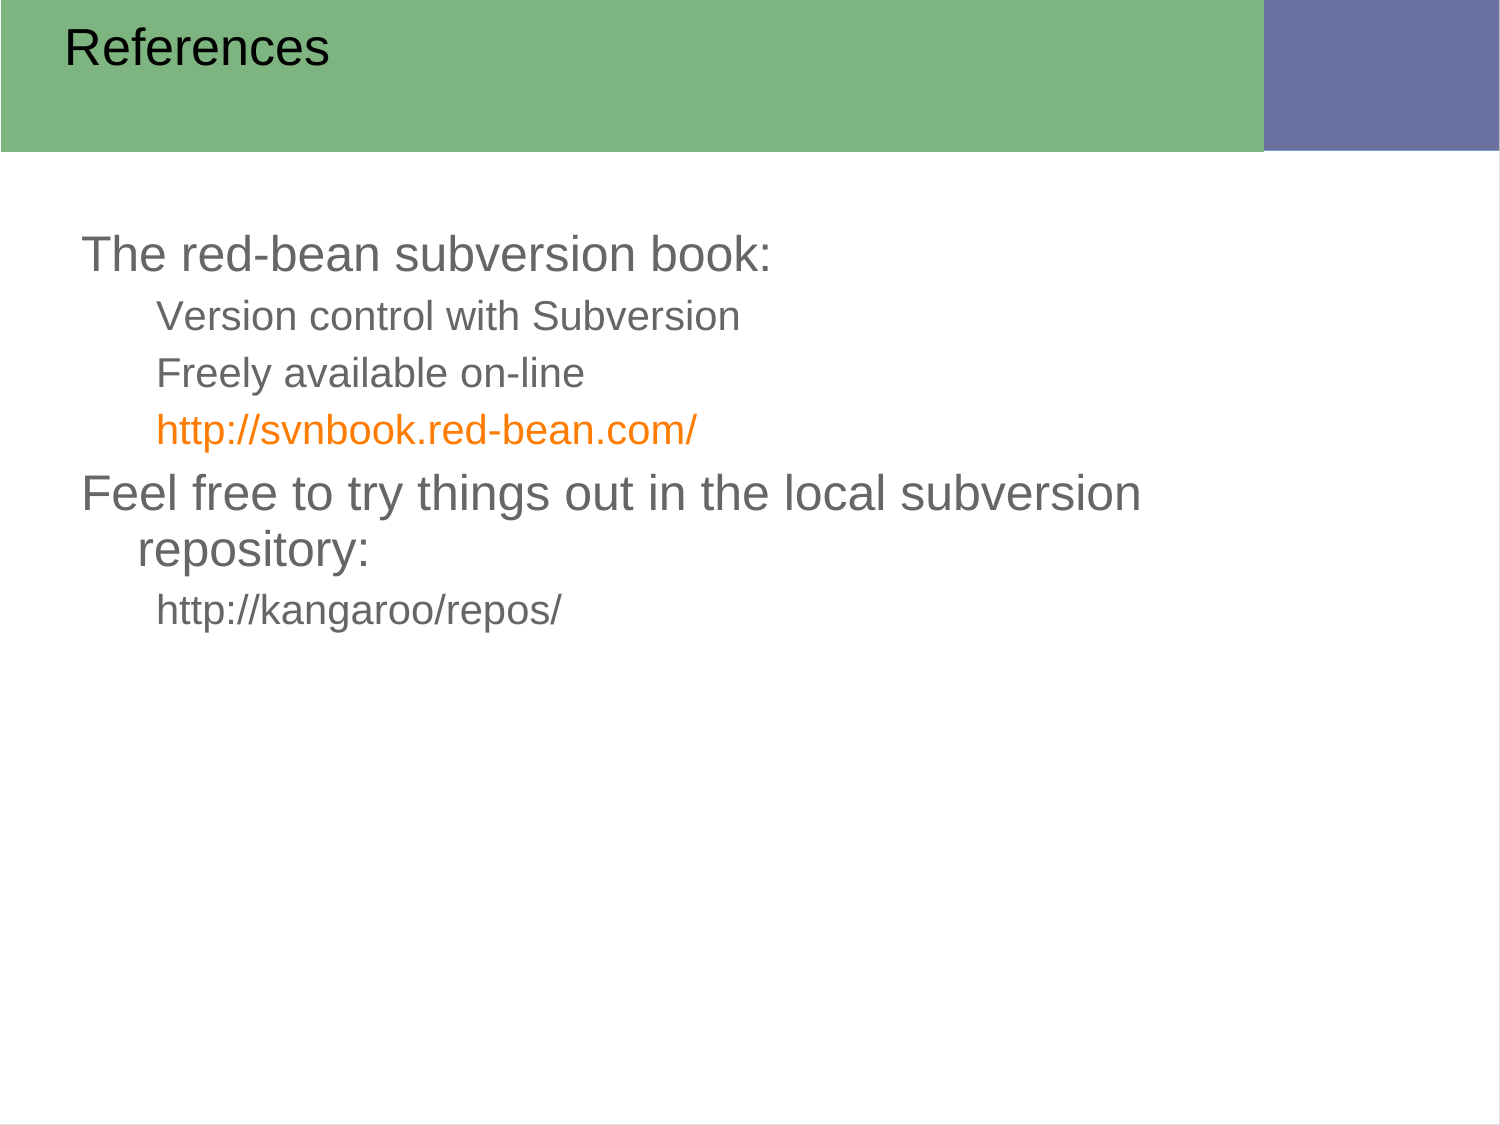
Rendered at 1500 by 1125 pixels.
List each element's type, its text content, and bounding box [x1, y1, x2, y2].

title References [49, 16, 1253, 90]
picture [0, 0, 1500, 1125]
list The red-bean subversion book: Version control with Subversion Freely available on-line http://svnbook.red-bean.com/ Feel free to try things out in the local subversion repository: http://kangaroo/repos/ [66, 219, 1342, 945]
